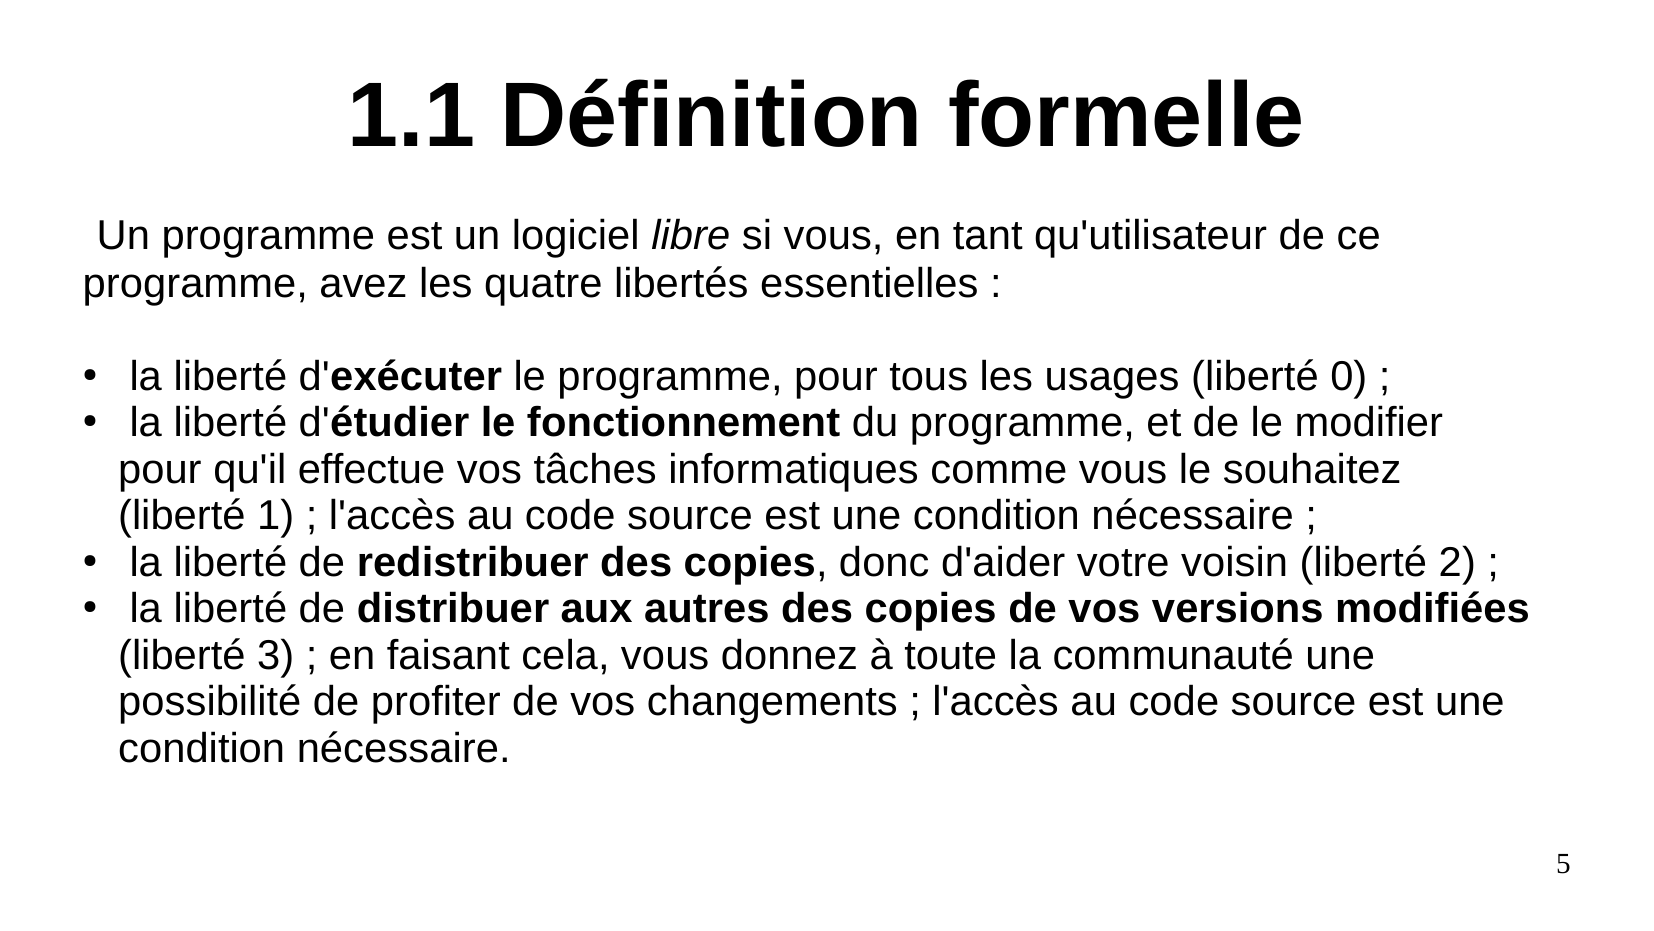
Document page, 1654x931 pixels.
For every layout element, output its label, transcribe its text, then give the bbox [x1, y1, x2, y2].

subtitle Un programme est un logiciel libre si vous, en tant qu'utilisateur de ce programme, avez les quatre libertés essentielles : la liberté d'exécuter le programme, pour tous les usages (liberté 0) ; la liberté d'étudier le fonctionnement du programme, et de le modifier pour qu'il effectue vos tâches informatiques comme vous le souhaitez (liberté 1) ; l'accès au code source est une condition nécessaire ; la liberté de redistribuer des copies, donc d'aider votre voisin (liberté 2) ; la liberté de distribuer aux autres des copies de vos versions modifiées (liberté 3) ; en faisant cela, vous donnez à toute la communauté une possibilité de profiter de vos changements ; l'accès au code source est une condition nécessaire. [82, 152, 1538, 822]
title 1.1 Définition formelle [82, 37, 1571, 193]
